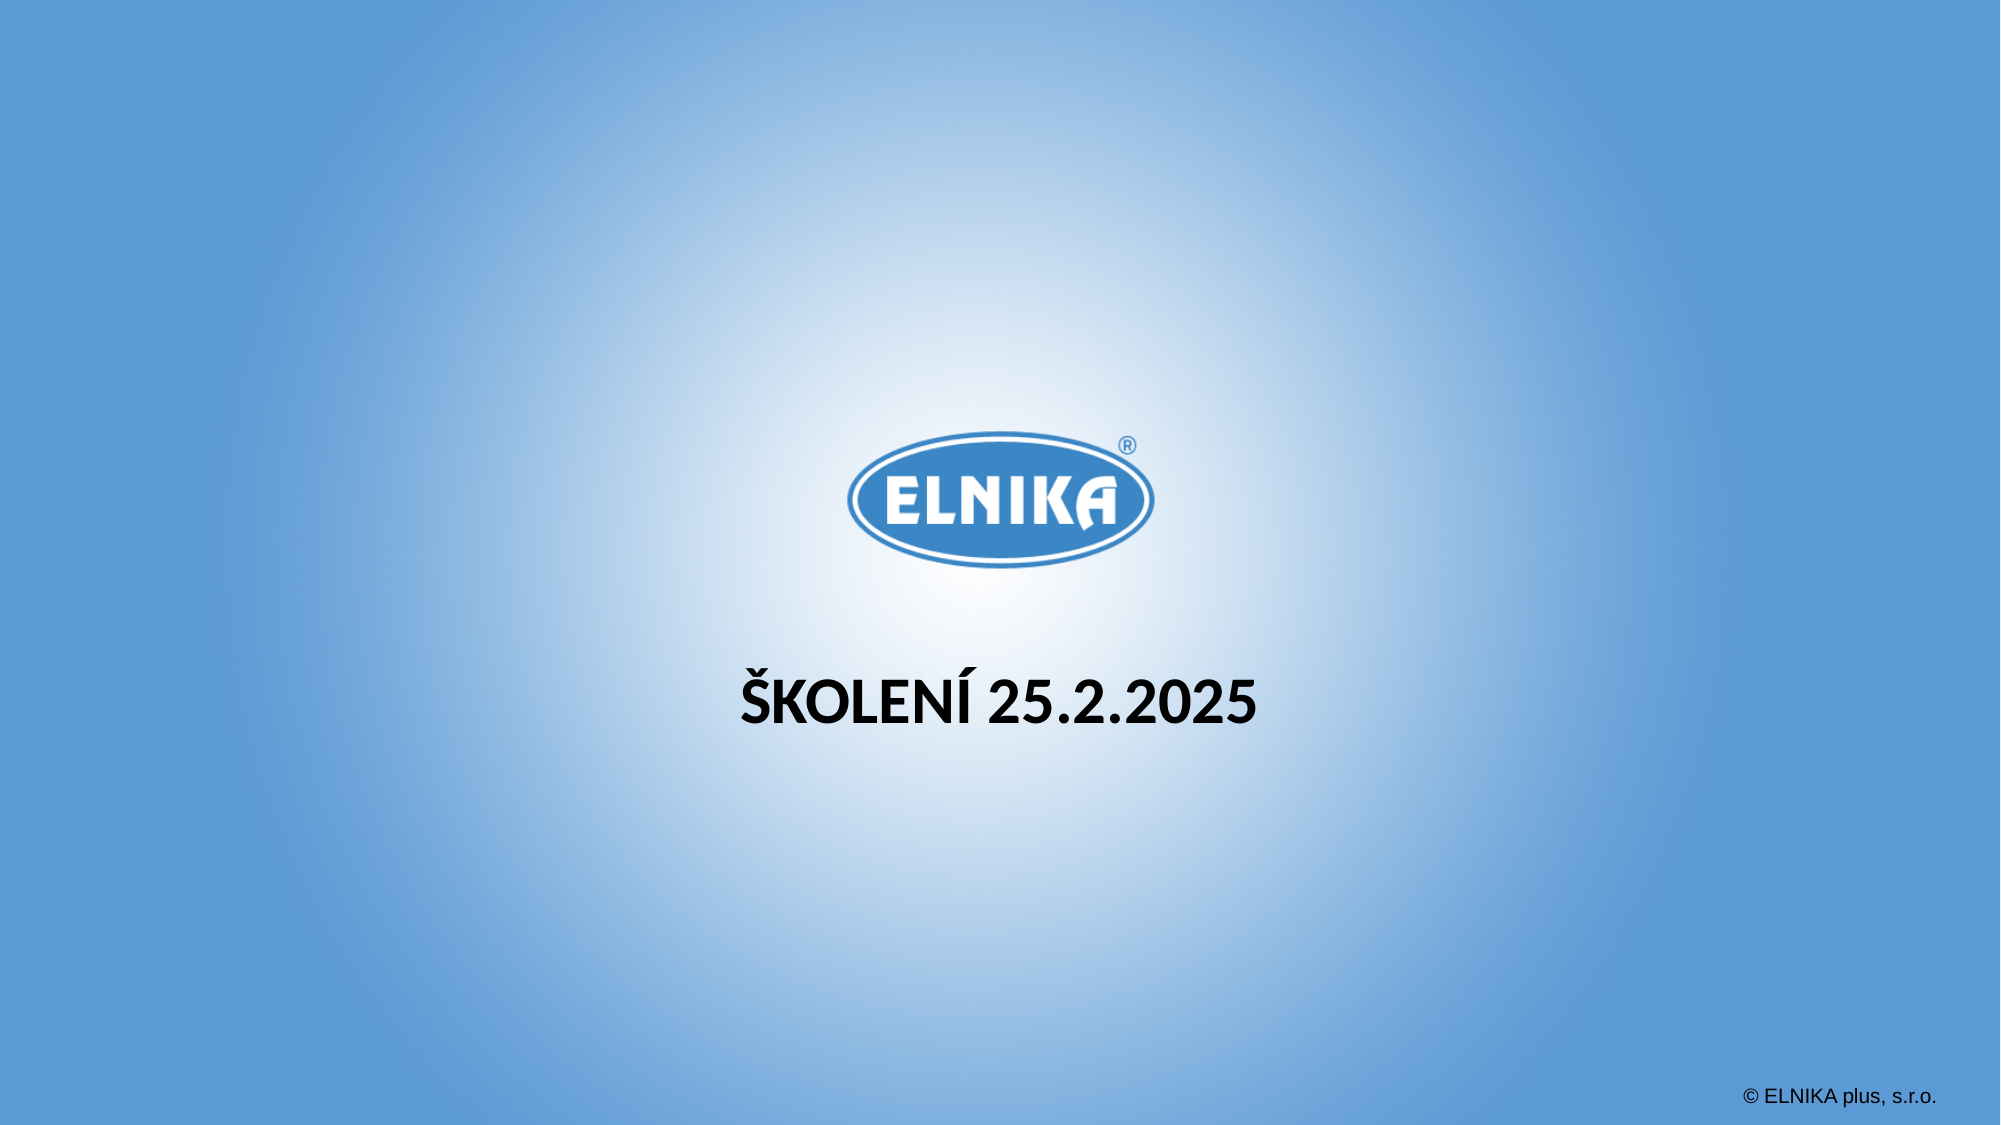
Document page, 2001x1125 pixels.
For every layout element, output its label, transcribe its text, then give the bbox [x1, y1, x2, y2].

picture [0, 0, 2001, 1125]
text_box ŠKOLENÍ 25.2.2025 [725, 665, 1275, 815]
text_box © ELNIKA plus, s.r.o. [1728, 1077, 2000, 1125]
